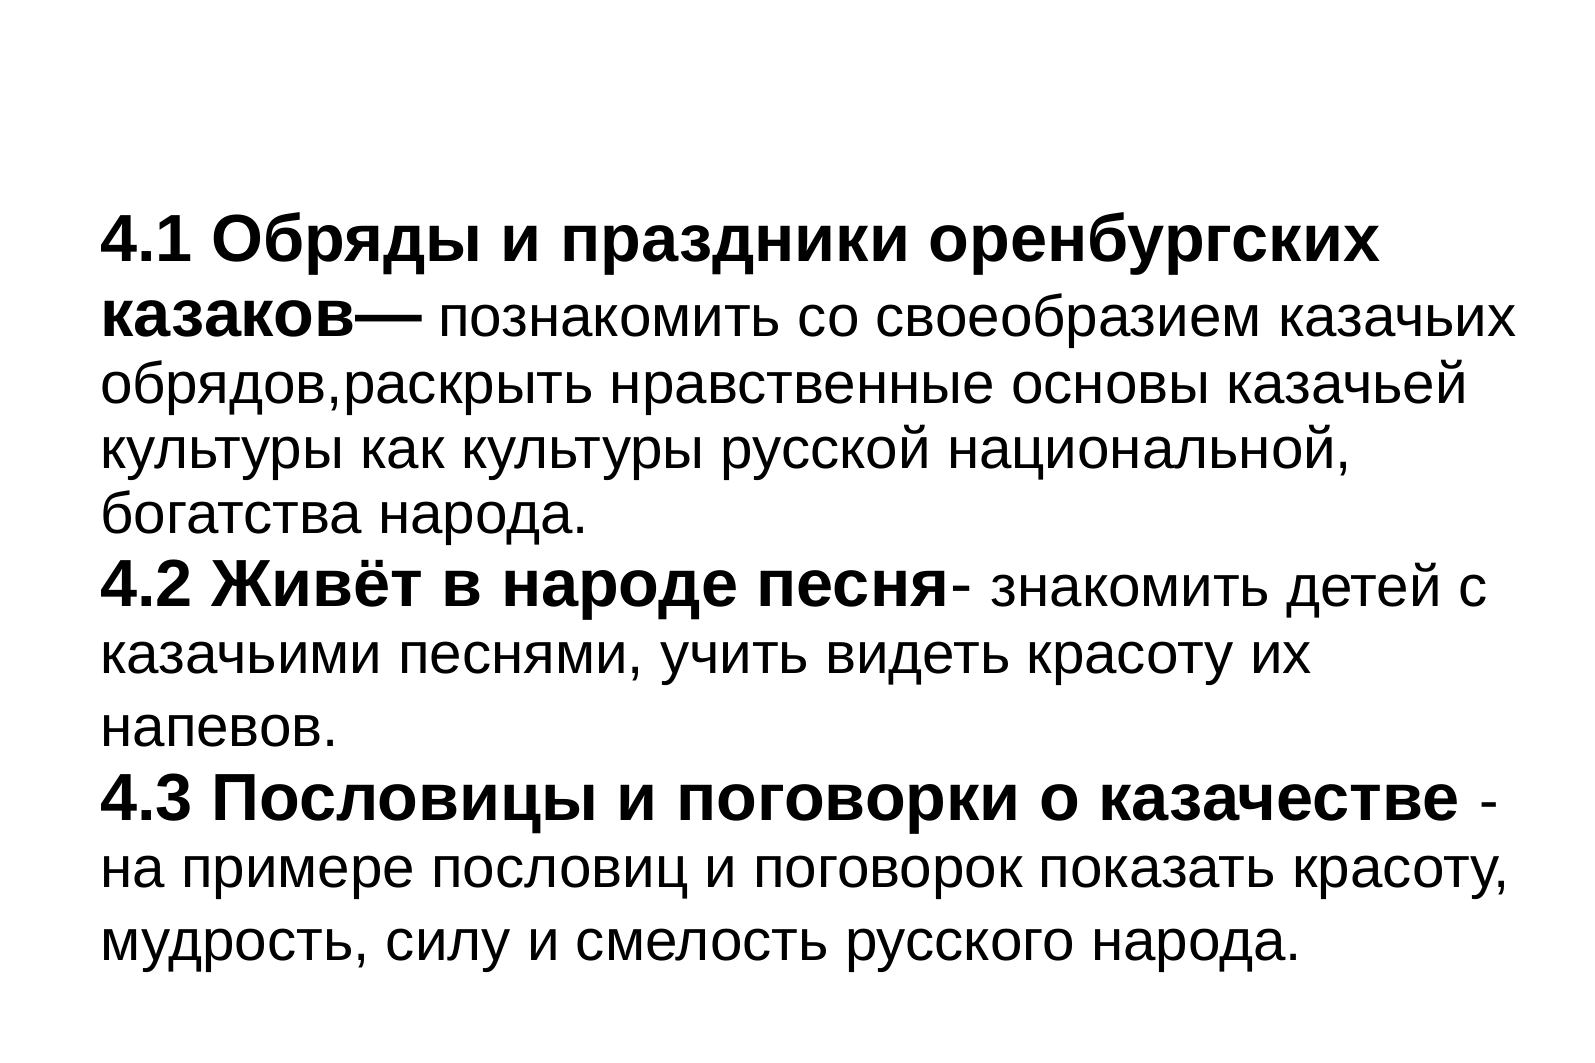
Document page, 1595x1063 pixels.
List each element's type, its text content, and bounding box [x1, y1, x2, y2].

text_box 4.1 Обряды и праздники оренбургских казаков— познакомить со своеобразием казачьих обрядов,раскрыть нравственные основы казачьей культуры как культуры русской национальной, богатства народа. 4.2 Живёт в народе песня- знакомить детей с казачьими песнями, учить видеть красоту их напевов. 4.3 Пословицы и поговорки о казачестве -на примере пословиц и поговорок показать красоту, мудрость, силу и смелость русского народа. [100, 201, 1536, 975]
